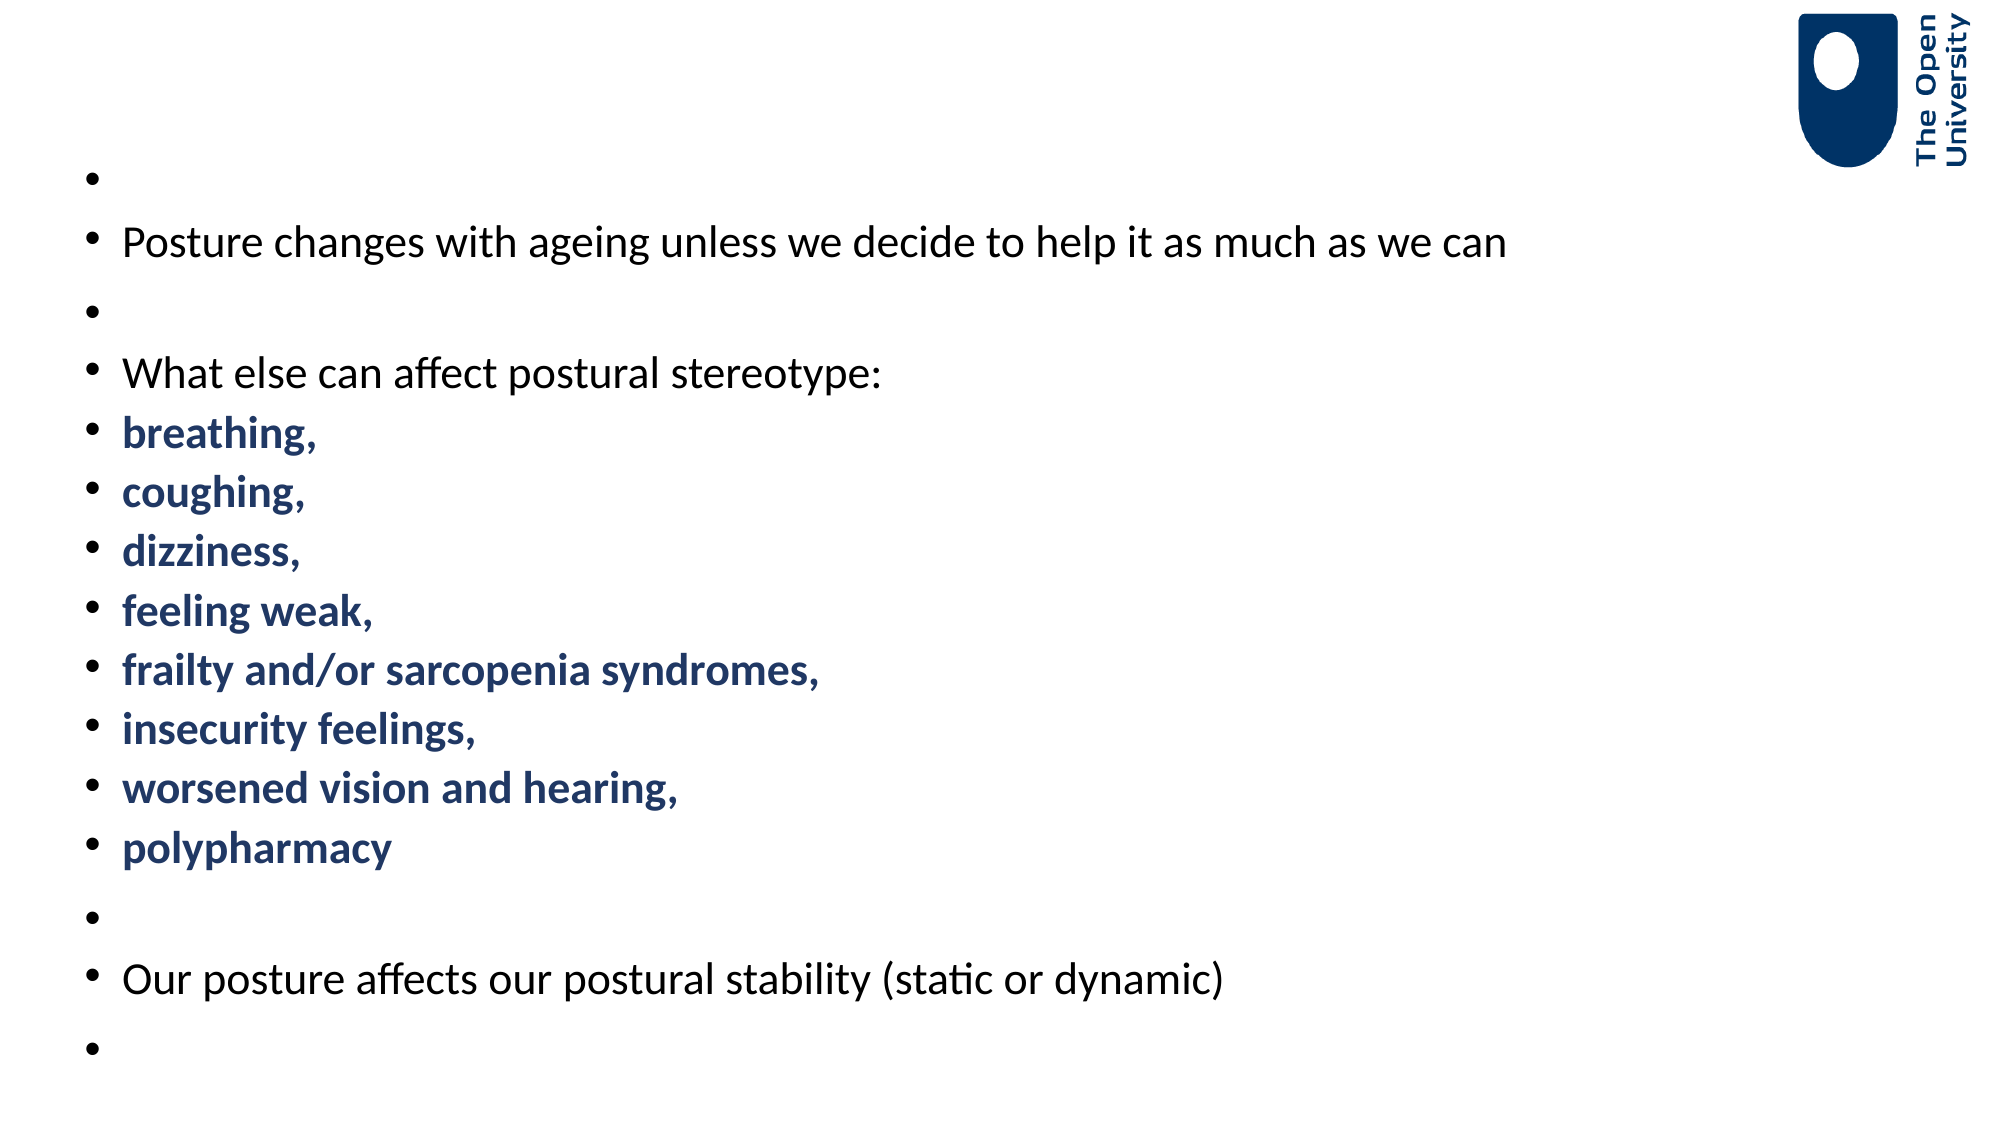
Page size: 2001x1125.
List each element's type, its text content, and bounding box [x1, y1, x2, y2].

list Posture changes with ageing unless we decide to help it as much as we can What else can affect postural stereotype: breathing, coughing, dizziness, feeling weak, frailty and/or sarcopenia syndromes, insecurity feelings, worsened vision and hearing, polypharmacy Our posture affects our postural stability (static or dynamic) [69, 143, 1863, 1014]
picture [1797, 10, 1971, 170]
